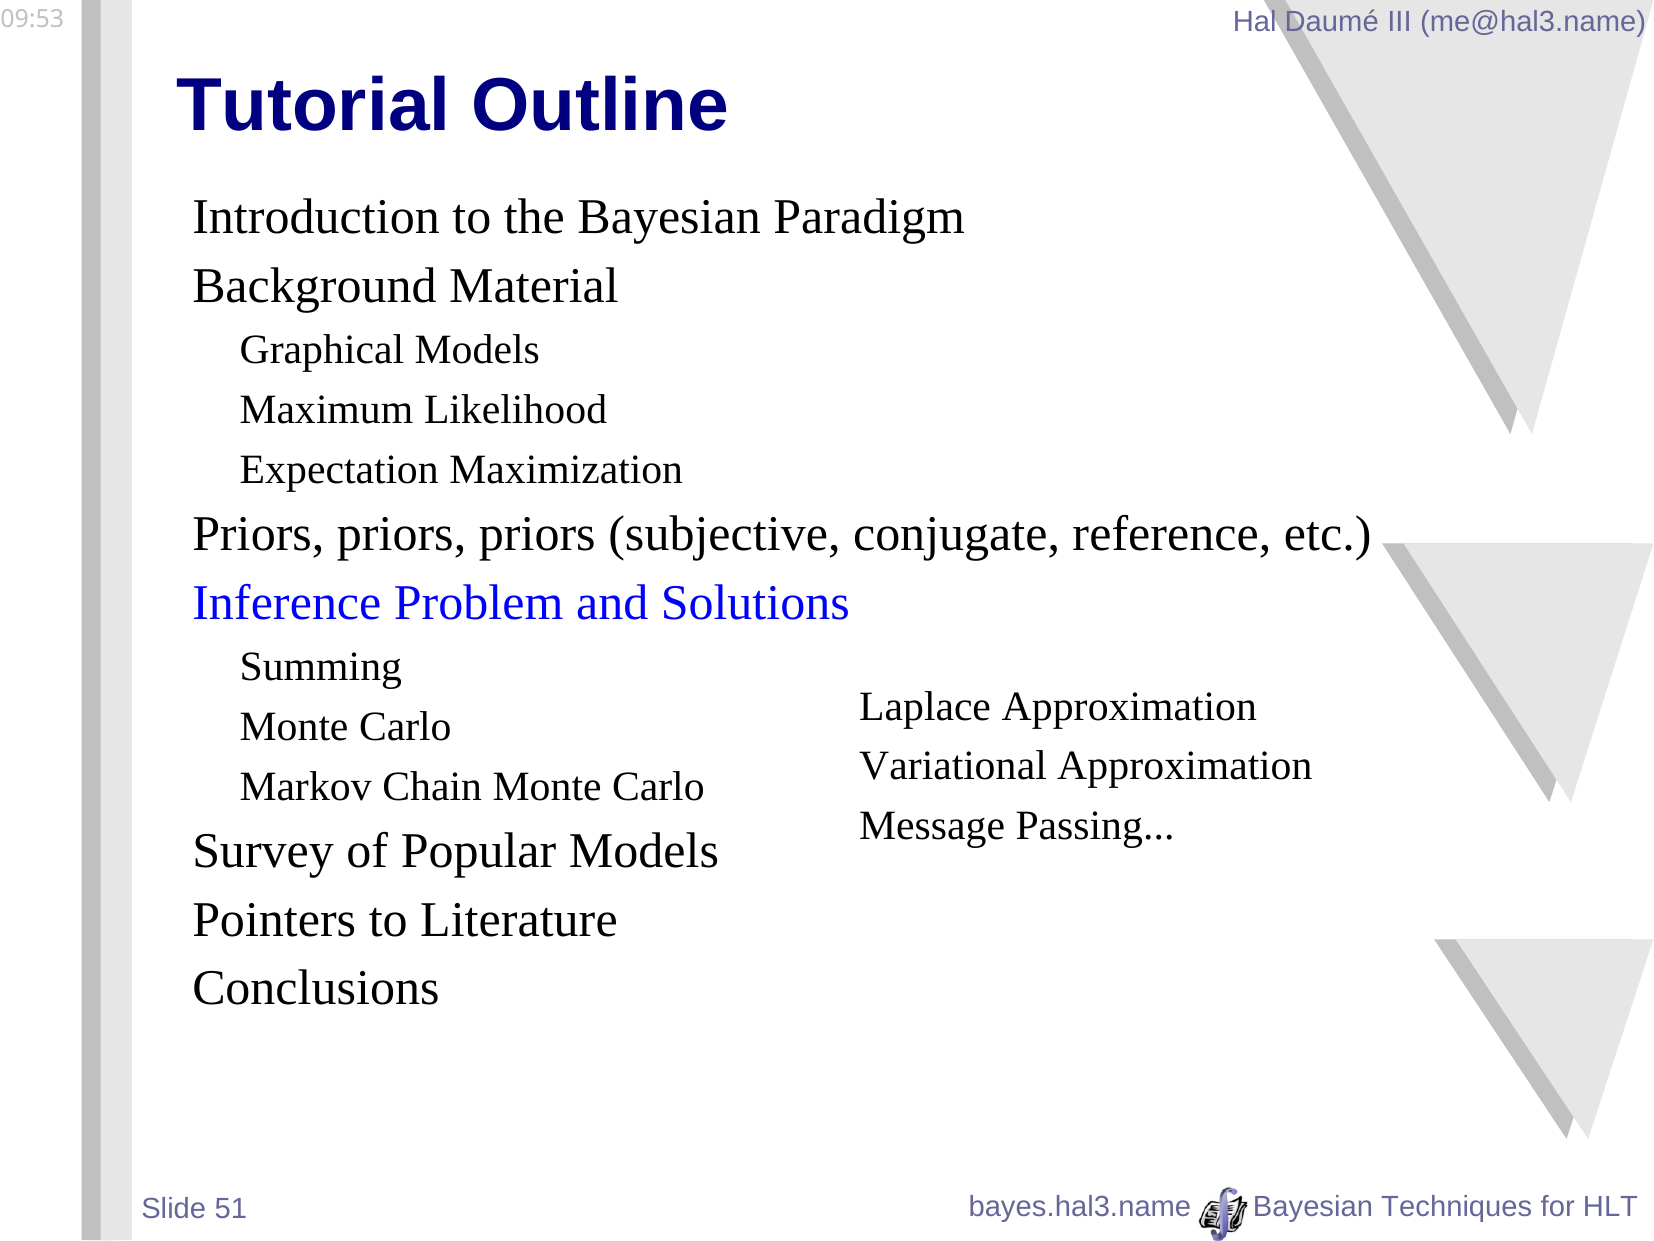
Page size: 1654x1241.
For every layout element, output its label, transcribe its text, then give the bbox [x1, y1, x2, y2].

title Tutorial Outline [176, 44, 1509, 166]
picture [1198, 1203, 1248, 1241]
list Laplace Approximation Variational Approximation Message Passing... [800, 682, 1516, 937]
list Introduction to the Bayesian Paradigm Background Material Graphical Models Maximum Likelihood Expectation Maximization Priors, priors, priors (subjective, conjugate, reference, etc.) Inference Problem and Solutions Summing Monte Carlo Markov Chain Monte Carlo Survey of Popular Models Pointers to Literature Conclusions [180, 188, 1512, 1203]
